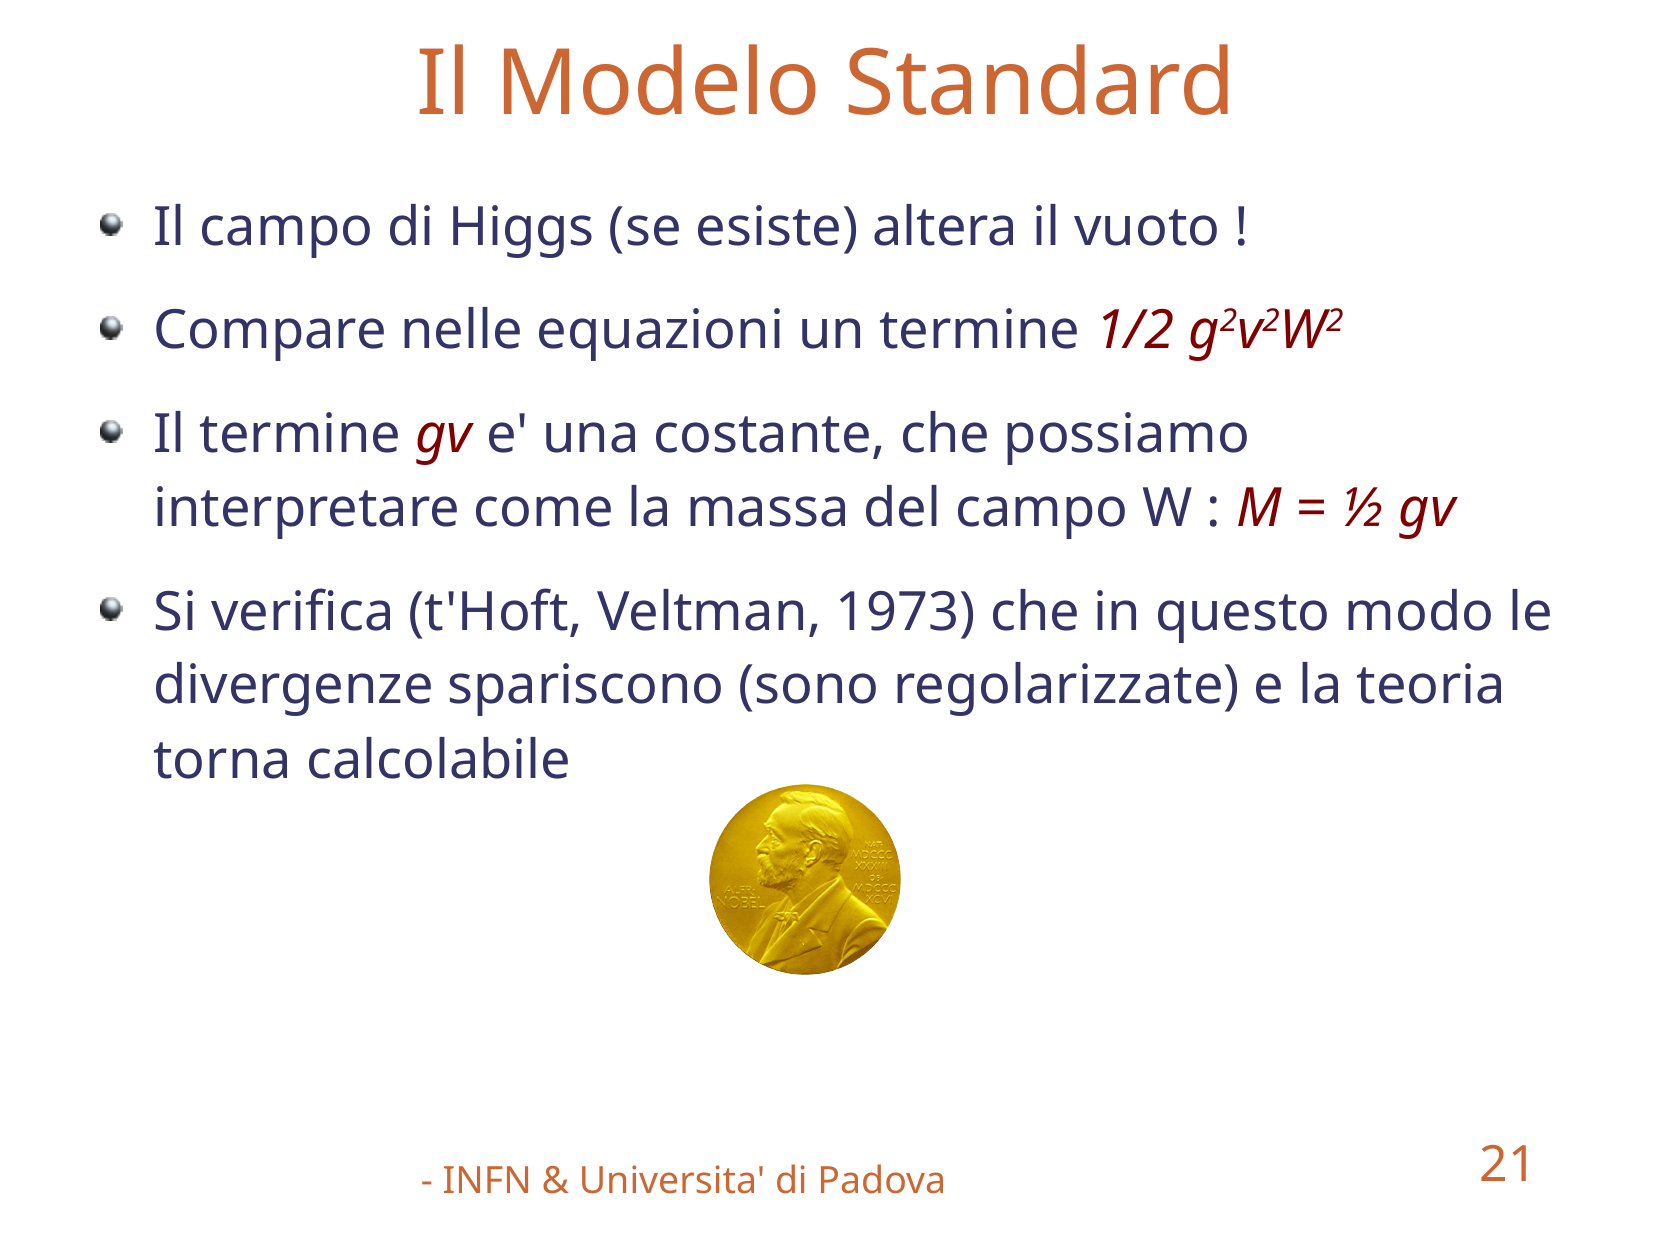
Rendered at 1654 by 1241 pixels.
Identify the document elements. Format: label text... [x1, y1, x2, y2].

picture [709, 784, 901, 976]
list Il campo di Higgs (se esiste) altera il vuoto ! Compare nelle equazioni un termine 1/2 g2v2W2 Il termine gv e' una costante, che possiamo interpretare come la massa del campo W : M = ½ gv Si verifica (t'Hoft, Veltman, 1973) che in questo modo le divergenze spariscono (sono regolarizzate) e la teoria torna calcolabile [82, 187, 1571, 1109]
title Il Modelo Standard [41, 8, 1613, 151]
